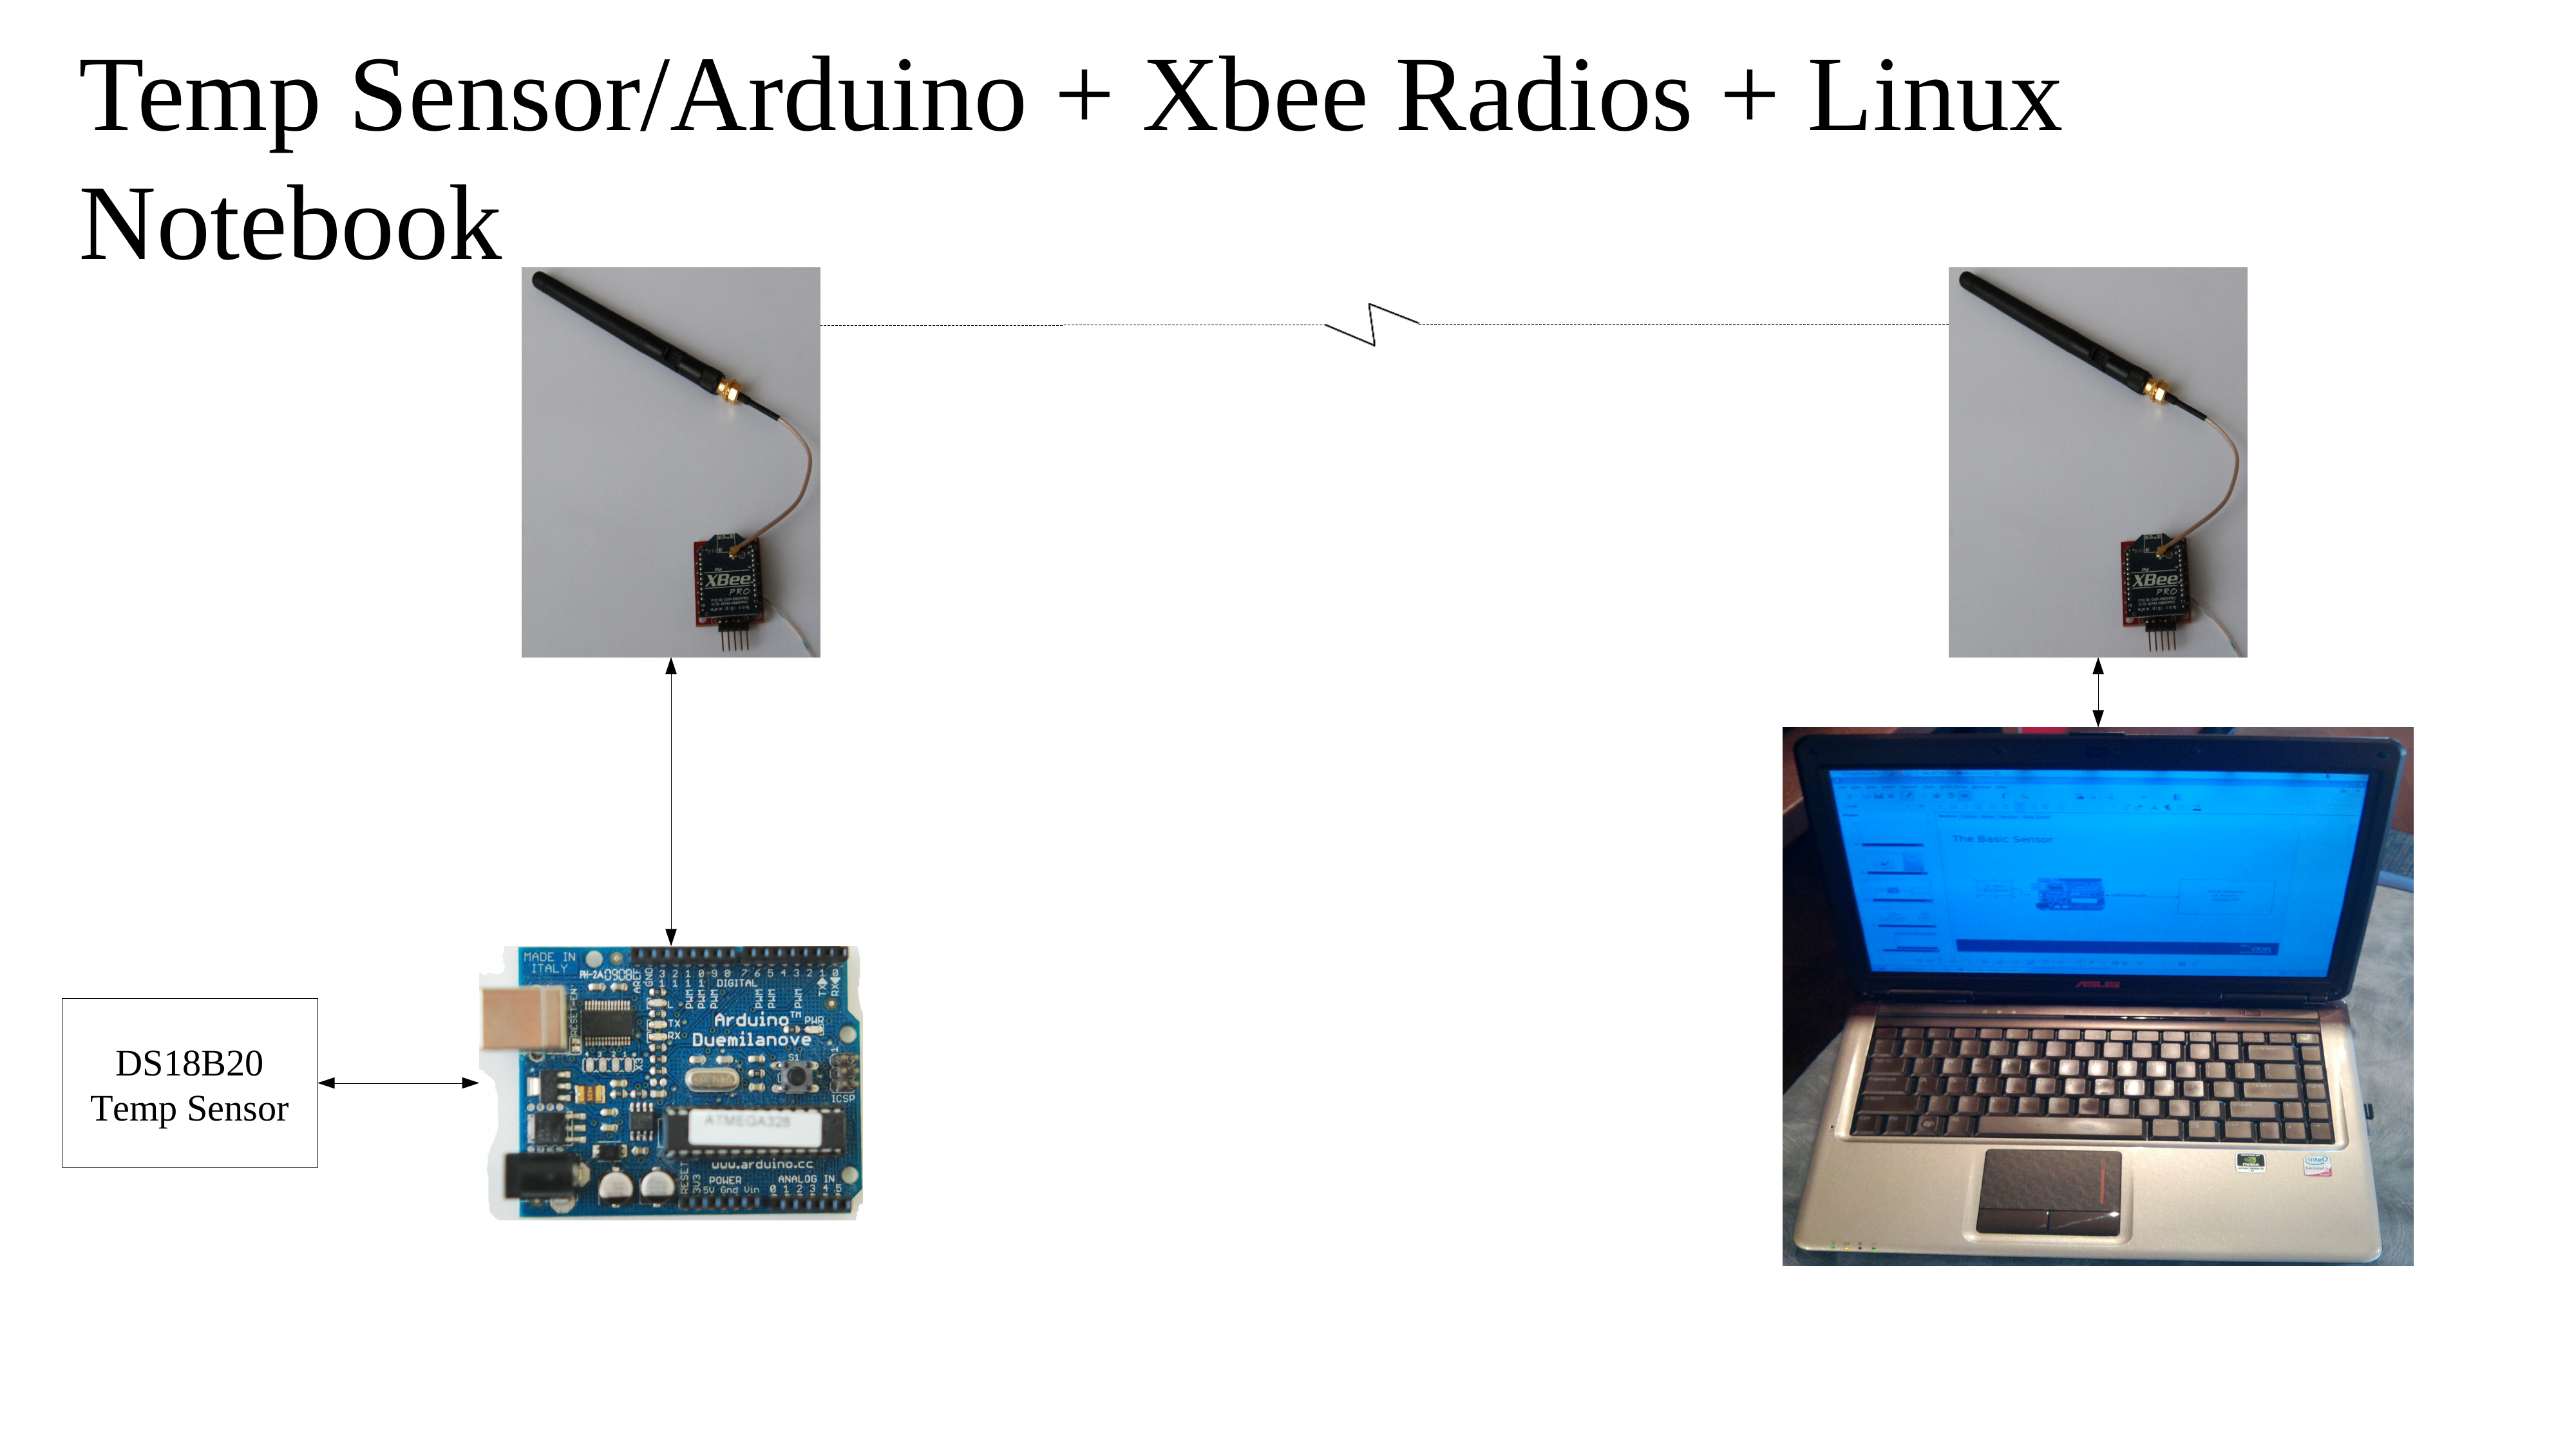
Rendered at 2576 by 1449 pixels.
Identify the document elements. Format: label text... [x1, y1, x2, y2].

picture [479, 946, 863, 1220]
text_box DS18B20 Temp Sensor [62, 998, 318, 1168]
picture [1325, 303, 1419, 347]
title Temp Sensor/Arduino + Xbee Radios + Linux Notebook [73, 17, 2418, 286]
picture [1949, 267, 2248, 658]
picture [522, 267, 820, 658]
picture [1783, 727, 2414, 1266]
